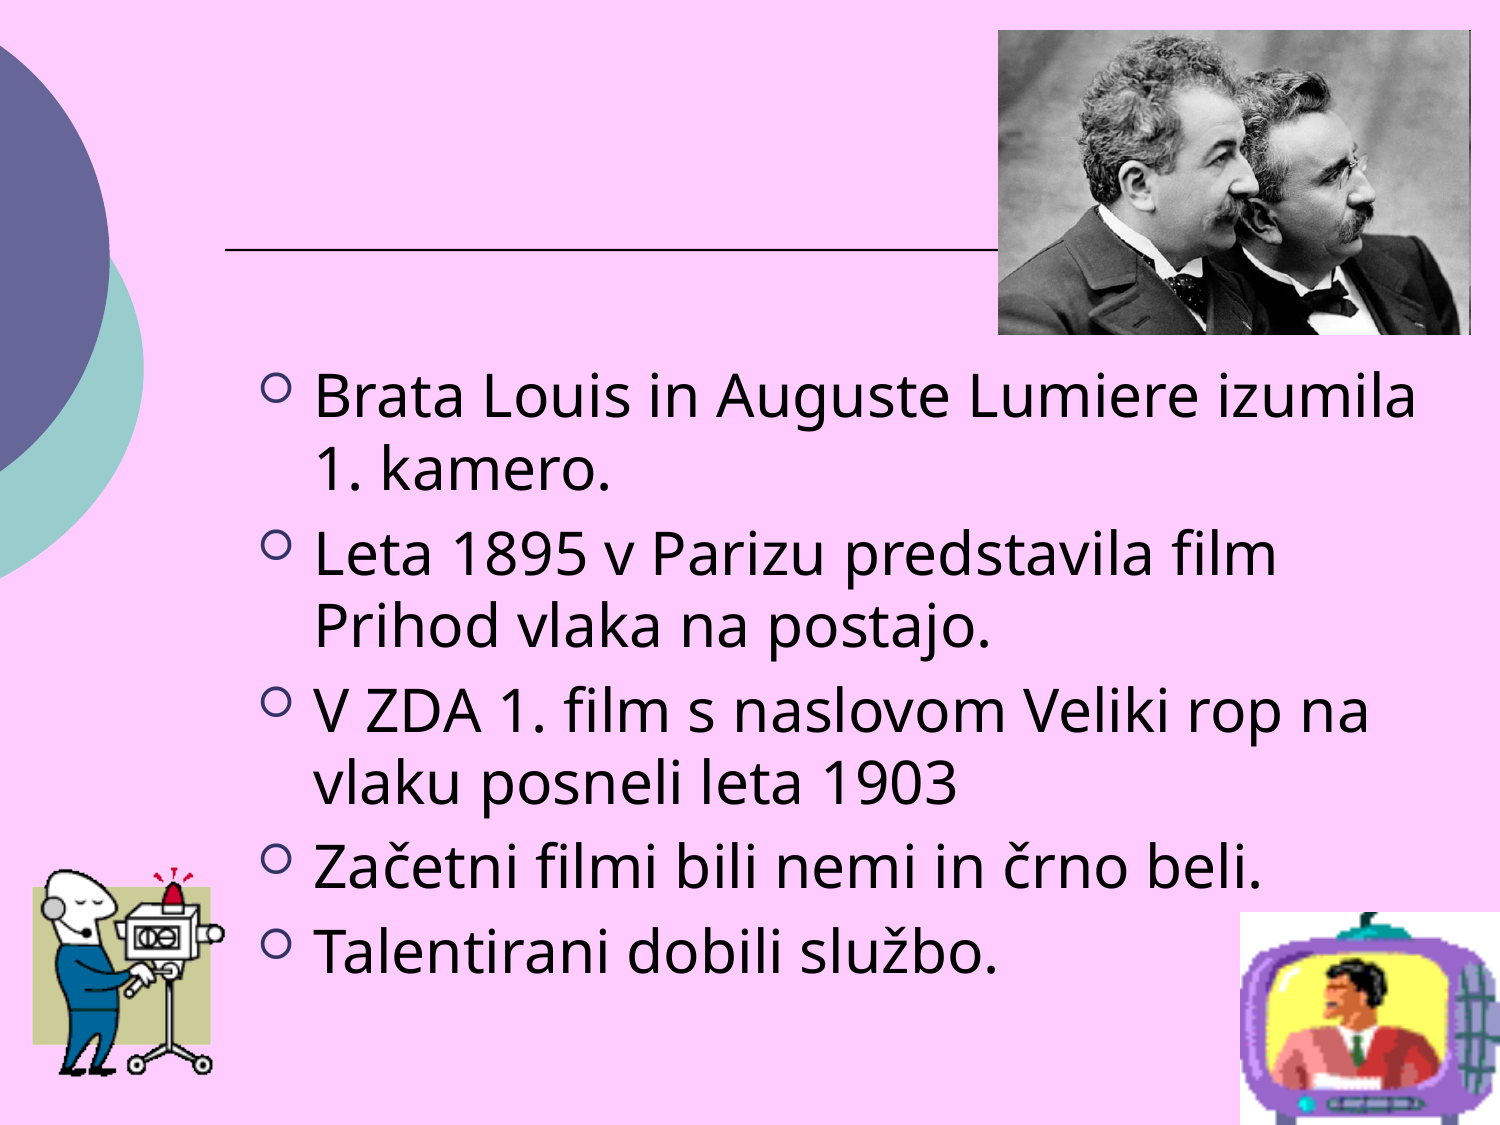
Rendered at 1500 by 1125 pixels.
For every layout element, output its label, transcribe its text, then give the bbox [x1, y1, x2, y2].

picture [998, 30, 1471, 335]
picture [29, 857, 229, 1079]
picture [1240, 912, 1500, 1125]
list Brata Louis in Auguste Lumiere izumila 1. kamero. Leta 1895 v Parizu predstavila film Prihod vlaka na postajo. V ZDA 1. film s naslovom Veliki rop na vlaku posneli leta 1903 Začetni filmi bili nemi in črno beli. Talentirani dobili službo. [242, 350, 1442, 1025]
